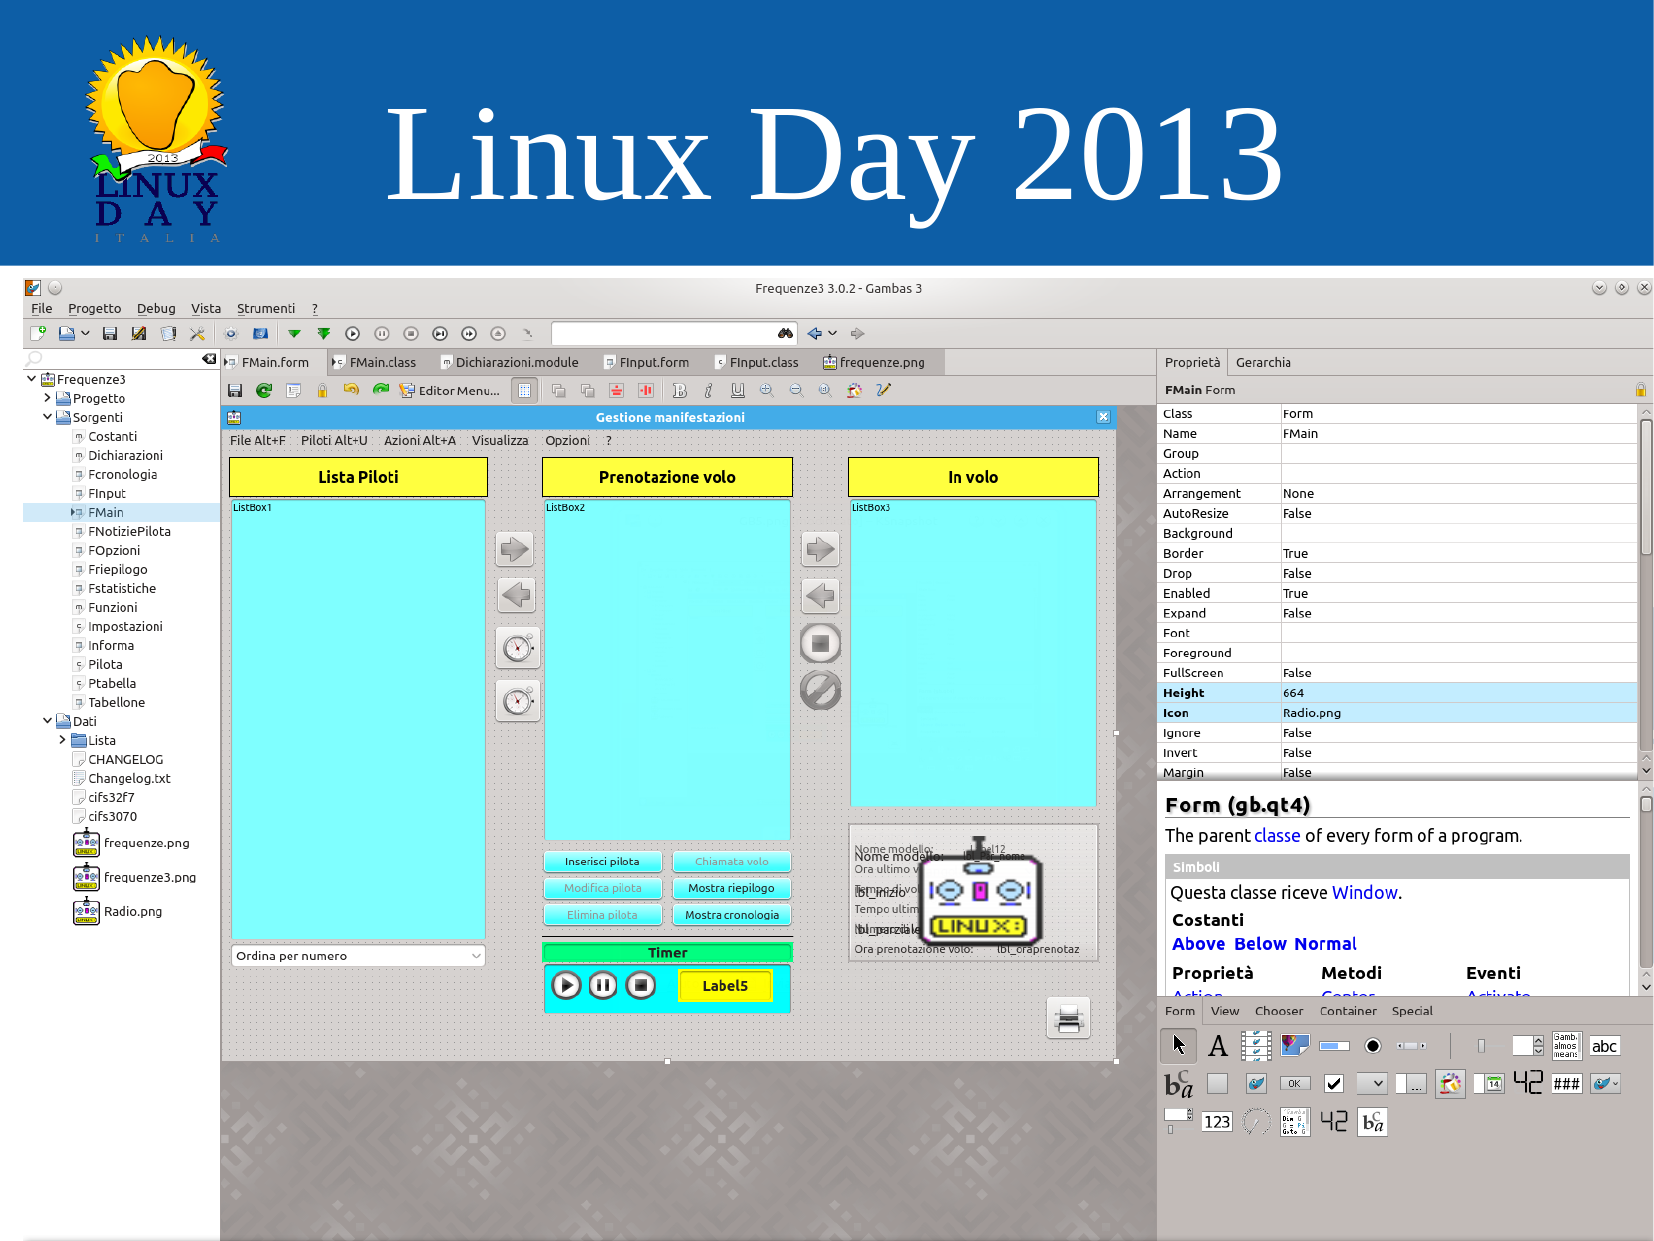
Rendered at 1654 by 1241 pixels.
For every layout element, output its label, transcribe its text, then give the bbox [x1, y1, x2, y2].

picture [23, 278, 1654, 1241]
picture [76, 14, 237, 262]
title Linux Day 2013 [237, 49, 1489, 257]
